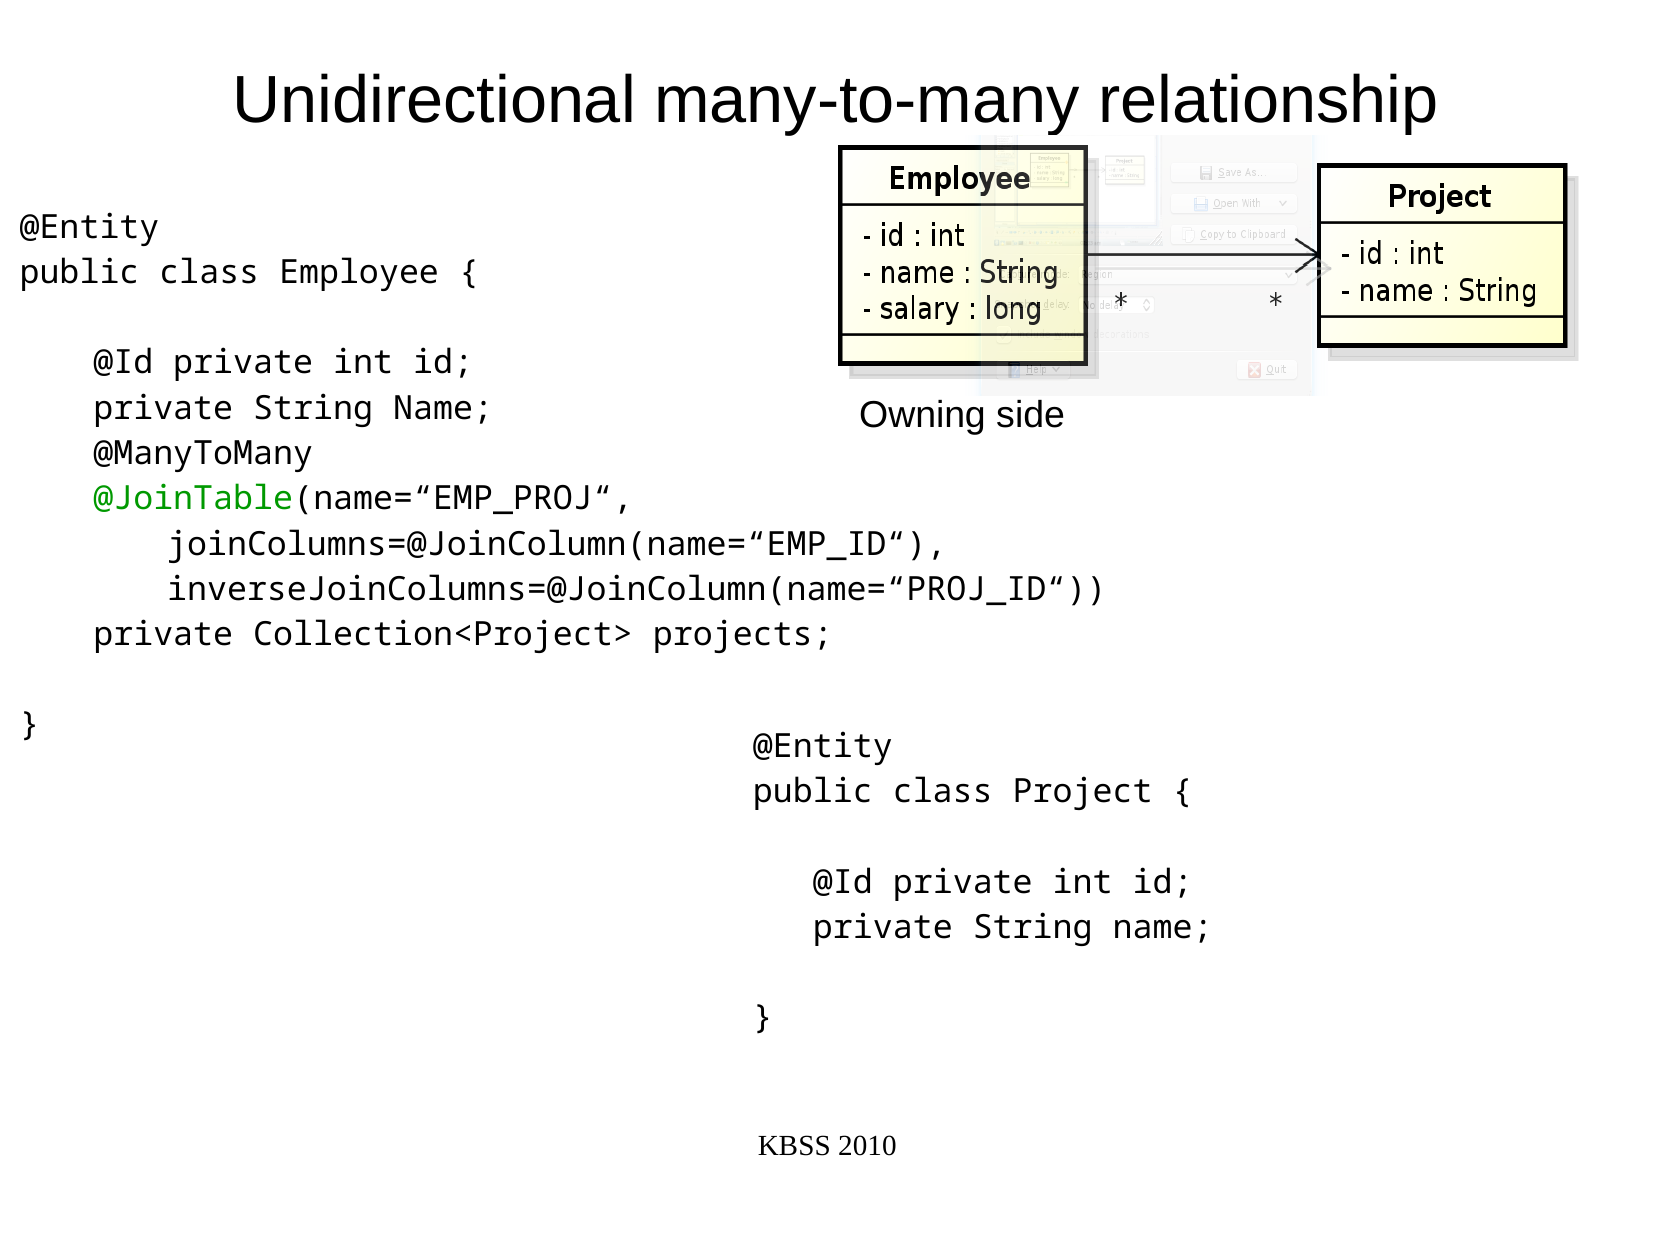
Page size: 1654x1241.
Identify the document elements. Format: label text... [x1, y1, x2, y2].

text_box @Entity public class Project { @Id private int id; private String name; } [738, 714, 1654, 1001]
text_box Owning side [844, 396, 1080, 443]
picture [826, 135, 1589, 396]
title Unidirectional many-to-many relationship [82, 3, 1571, 195]
text_box @Entity public class Employee { @Id private int id; private String Name; @ManyToMany @JoinTable(name=“EMP_PROJ“, joinColumns=@JoinColumn(name=“EMP_ID“), inverseJoinColumns=@JoinColumn(name=“PROJ_ID“)) private Collection<Project> projects; } [4, 195, 1123, 676]
